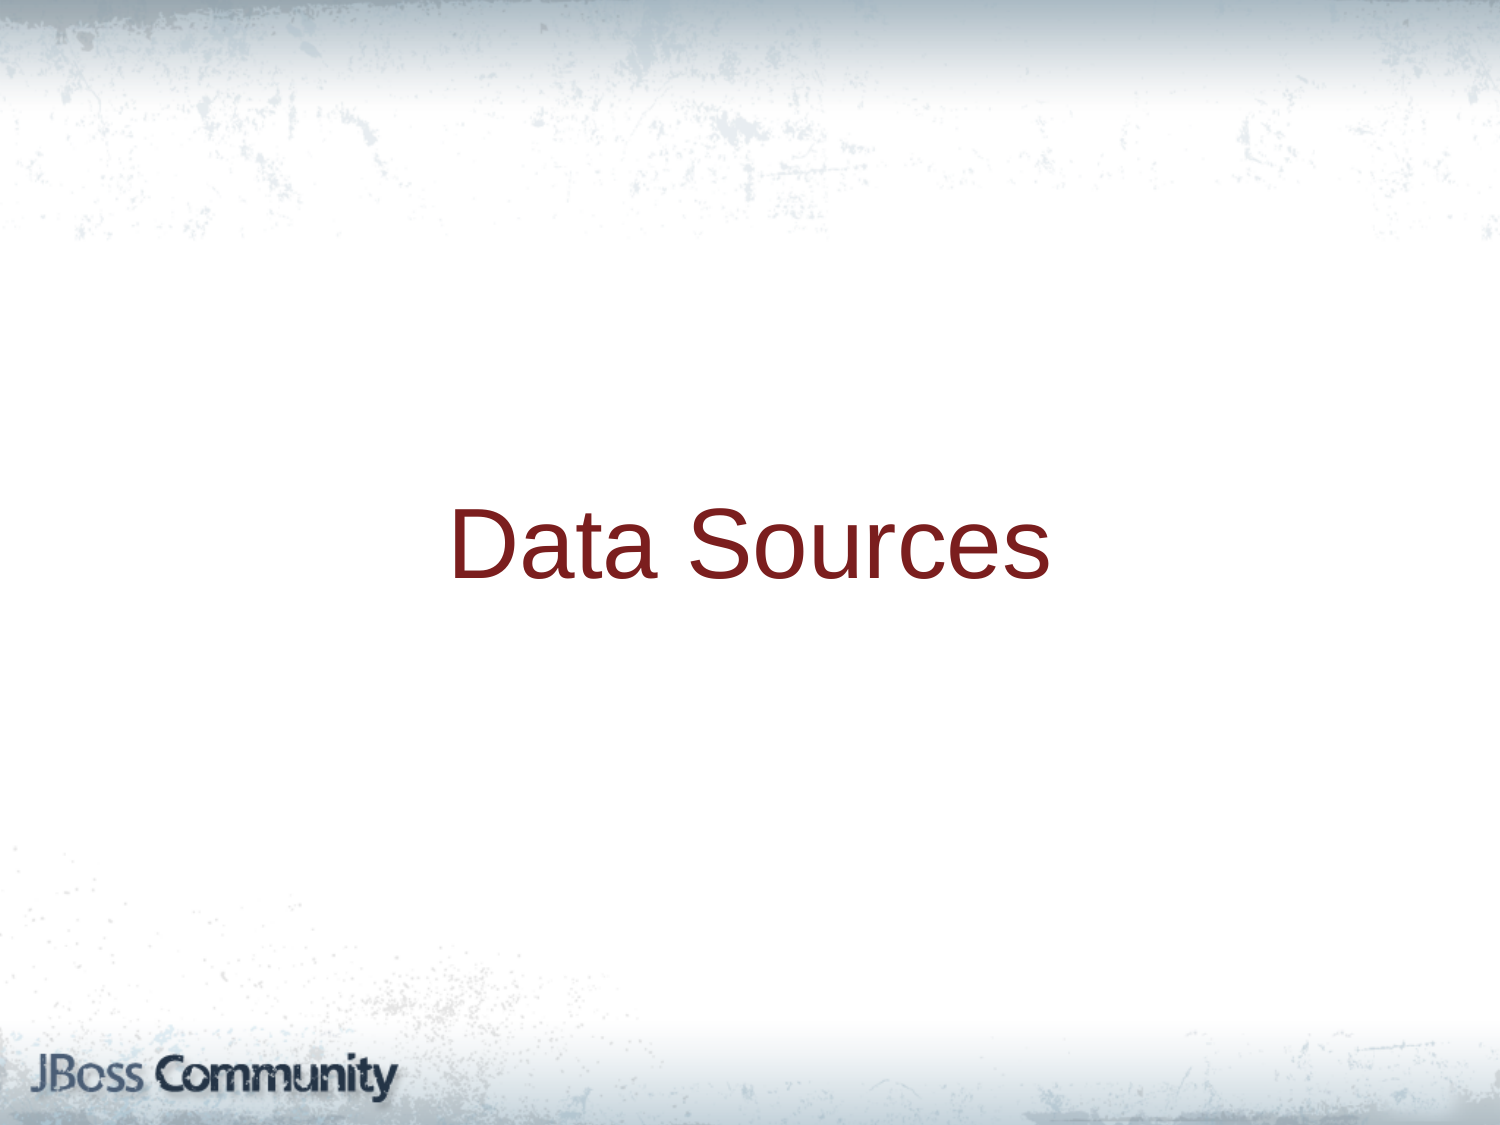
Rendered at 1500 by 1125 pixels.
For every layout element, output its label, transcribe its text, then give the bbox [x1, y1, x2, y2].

picture [0, 0, 1500, 1125]
subtitle Data Sources [112, 76, 1388, 1001]
